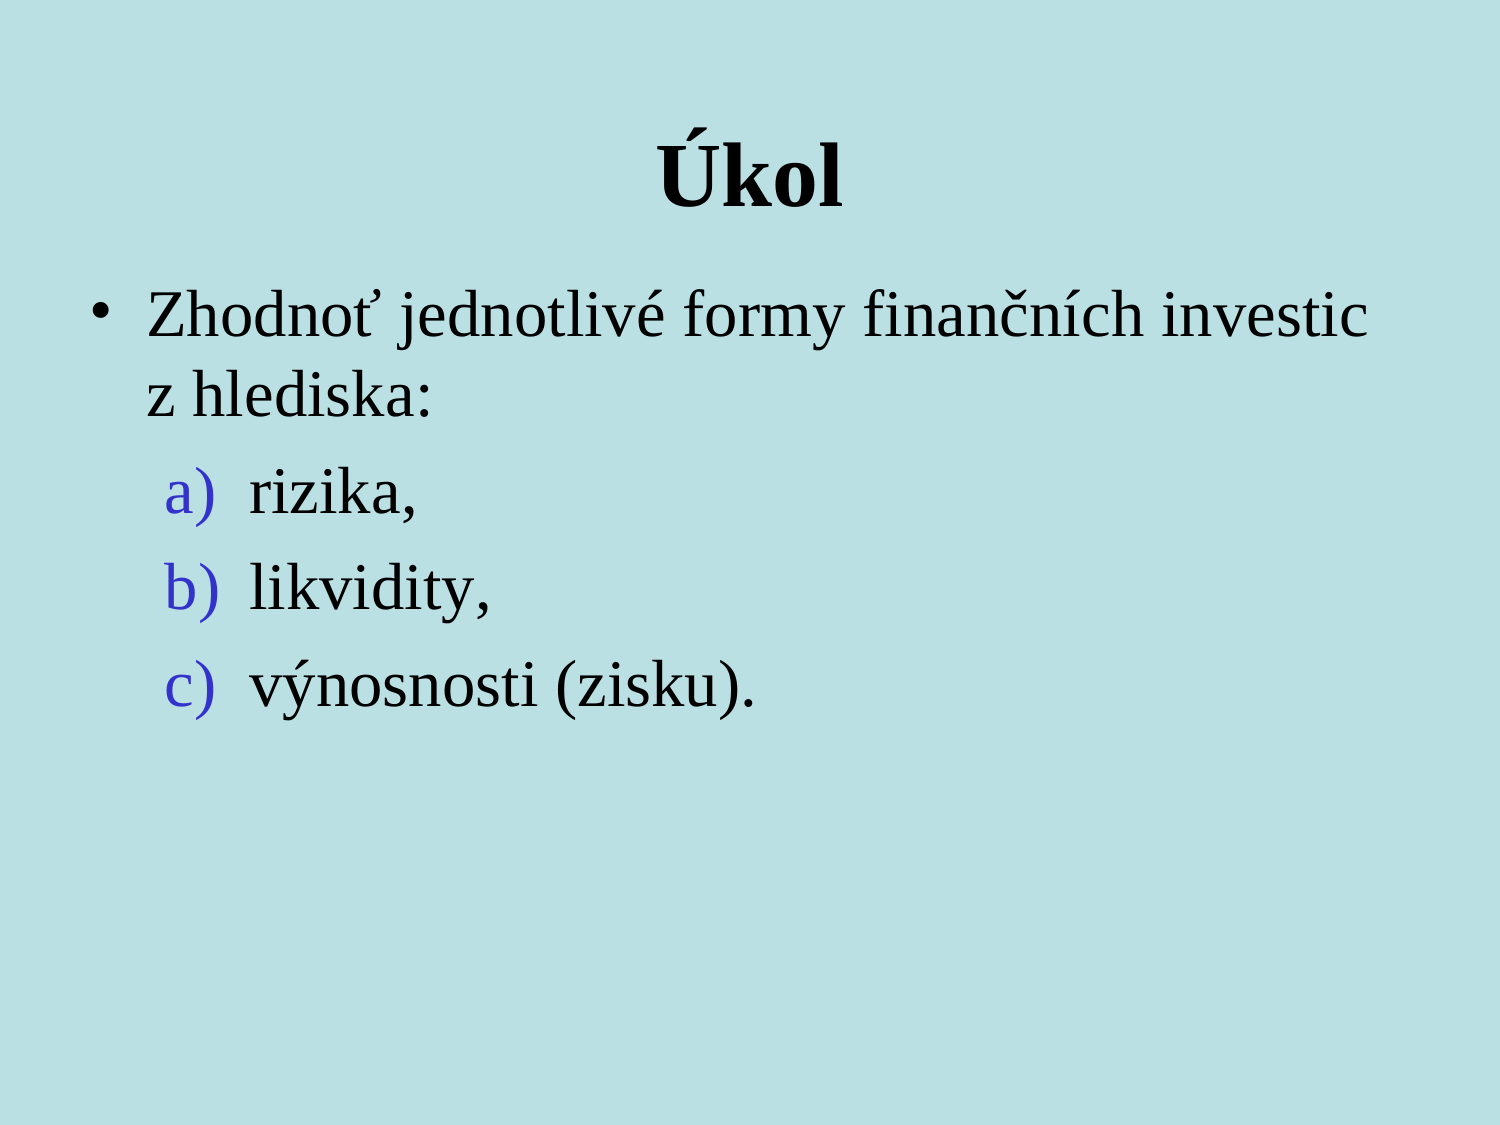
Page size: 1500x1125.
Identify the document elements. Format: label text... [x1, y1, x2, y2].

list Zhodnoť jednotlivé formy finančních investic z hlediska: rizika, likvidity, výnosnosti (zisku). [75, 262, 1426, 1006]
title Úkol [75, 44, 1426, 233]
